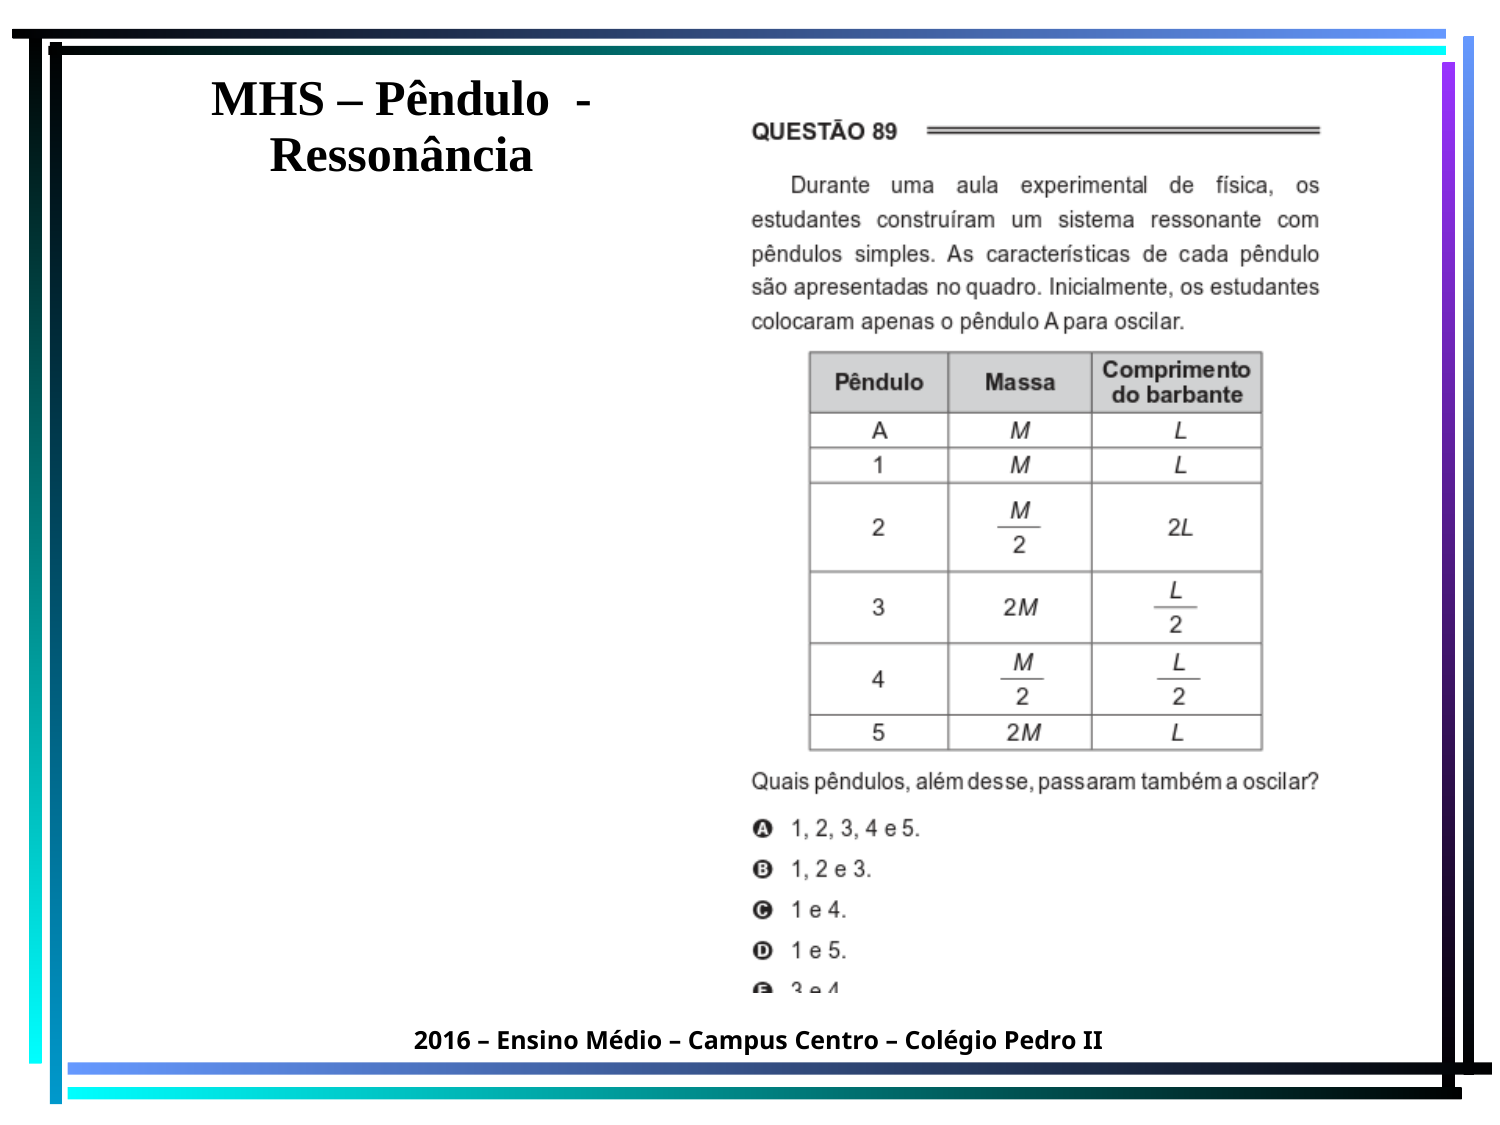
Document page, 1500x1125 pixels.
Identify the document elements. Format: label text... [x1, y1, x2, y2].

picture [0, 0, 1500, 1125]
title MHS – Pêndulo - Ressonância [94, 59, 709, 142]
text_box 2016 – Ensino Médio – Campus Centro – Colégio Pedro II [399, 1018, 1119, 1064]
